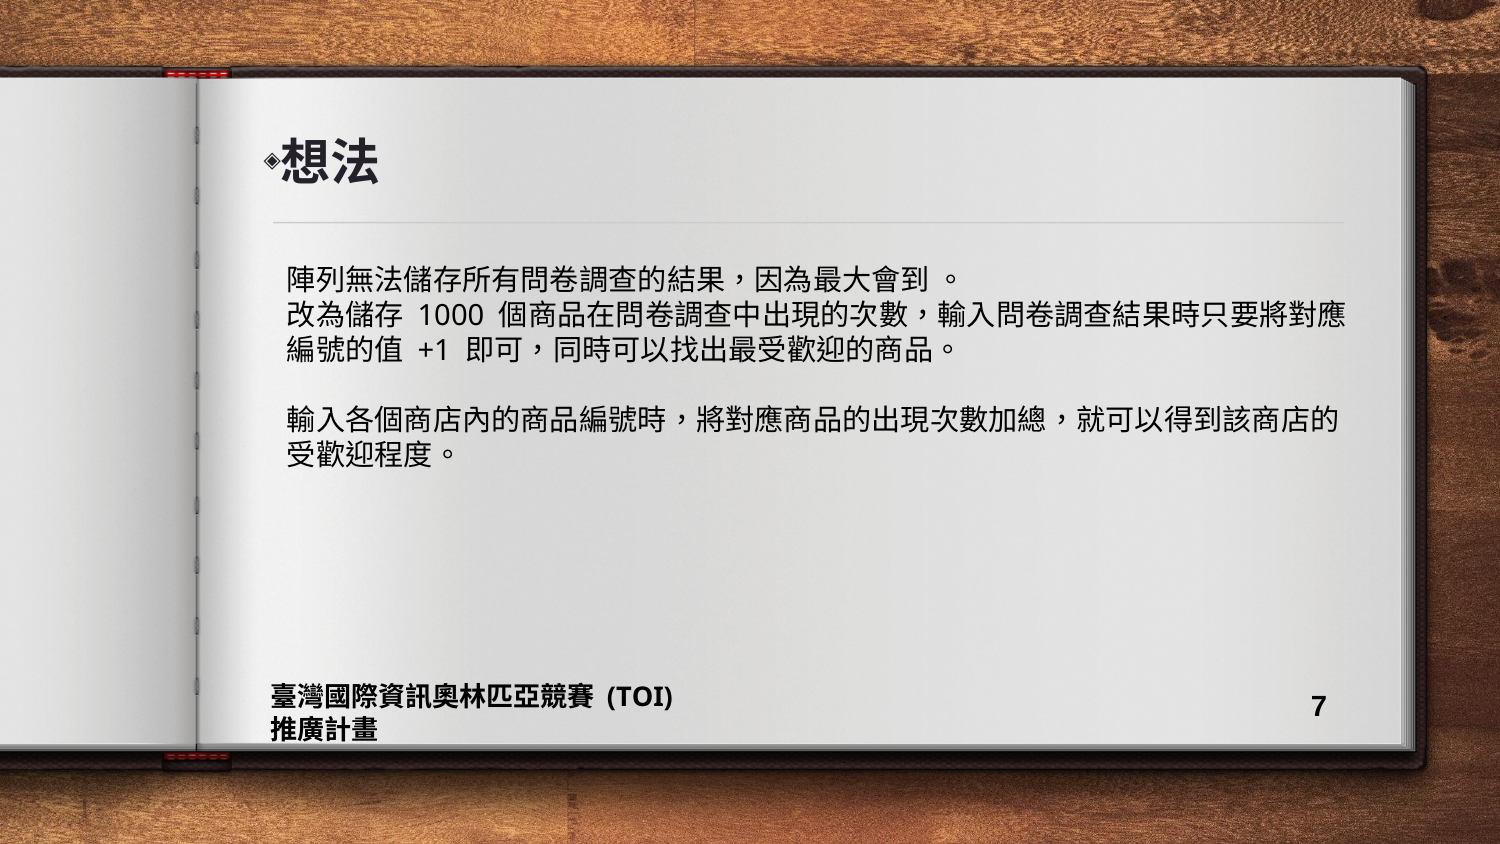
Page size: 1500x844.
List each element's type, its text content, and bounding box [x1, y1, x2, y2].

text_box 7 [1295, 672, 1386, 737]
text_box 想法 [248, 115, 1190, 205]
text_box 陣列無法儲存所有問卷調查的結果，因為最大會到 。 改為儲存 1000 個商品在問卷調查中出現的次數，輸入問卷調查結果時只要將對應編號的值 +1 即可，同時可以找出最受歡迎的商品。 輸入各個商店內的商品編號時，將對應商品的出現次數加總，就可以得到該商店的受歡迎程度。 [271, 253, 1369, 481]
